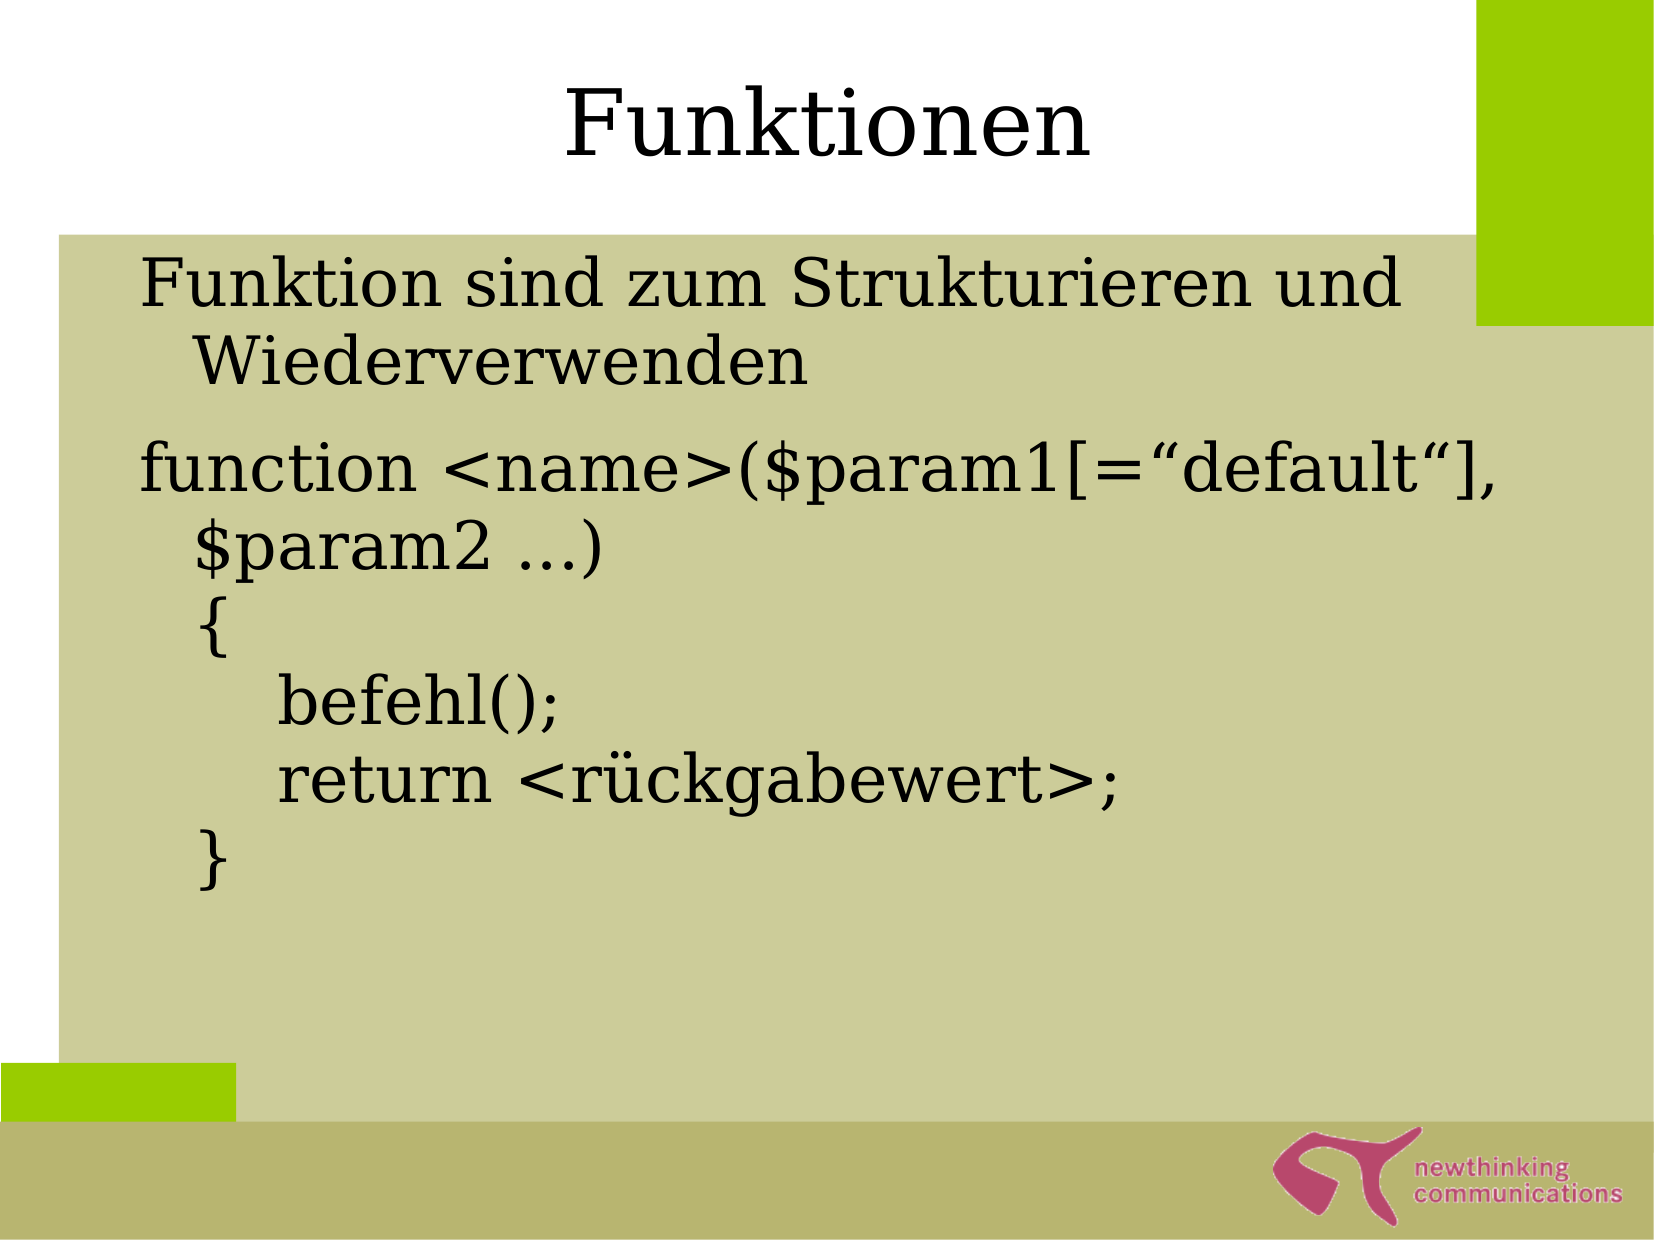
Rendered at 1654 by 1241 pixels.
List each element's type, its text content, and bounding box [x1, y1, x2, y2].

picture [1273, 1127, 1641, 1241]
title Funktionen [121, 20, 1534, 228]
list Funktion sind zum Strukturieren und Wiederverwenden function <name>($param1[=“default“], $param2 ...) { befehl(); return <rückgabewert>; } [121, 244, 1534, 1026]
